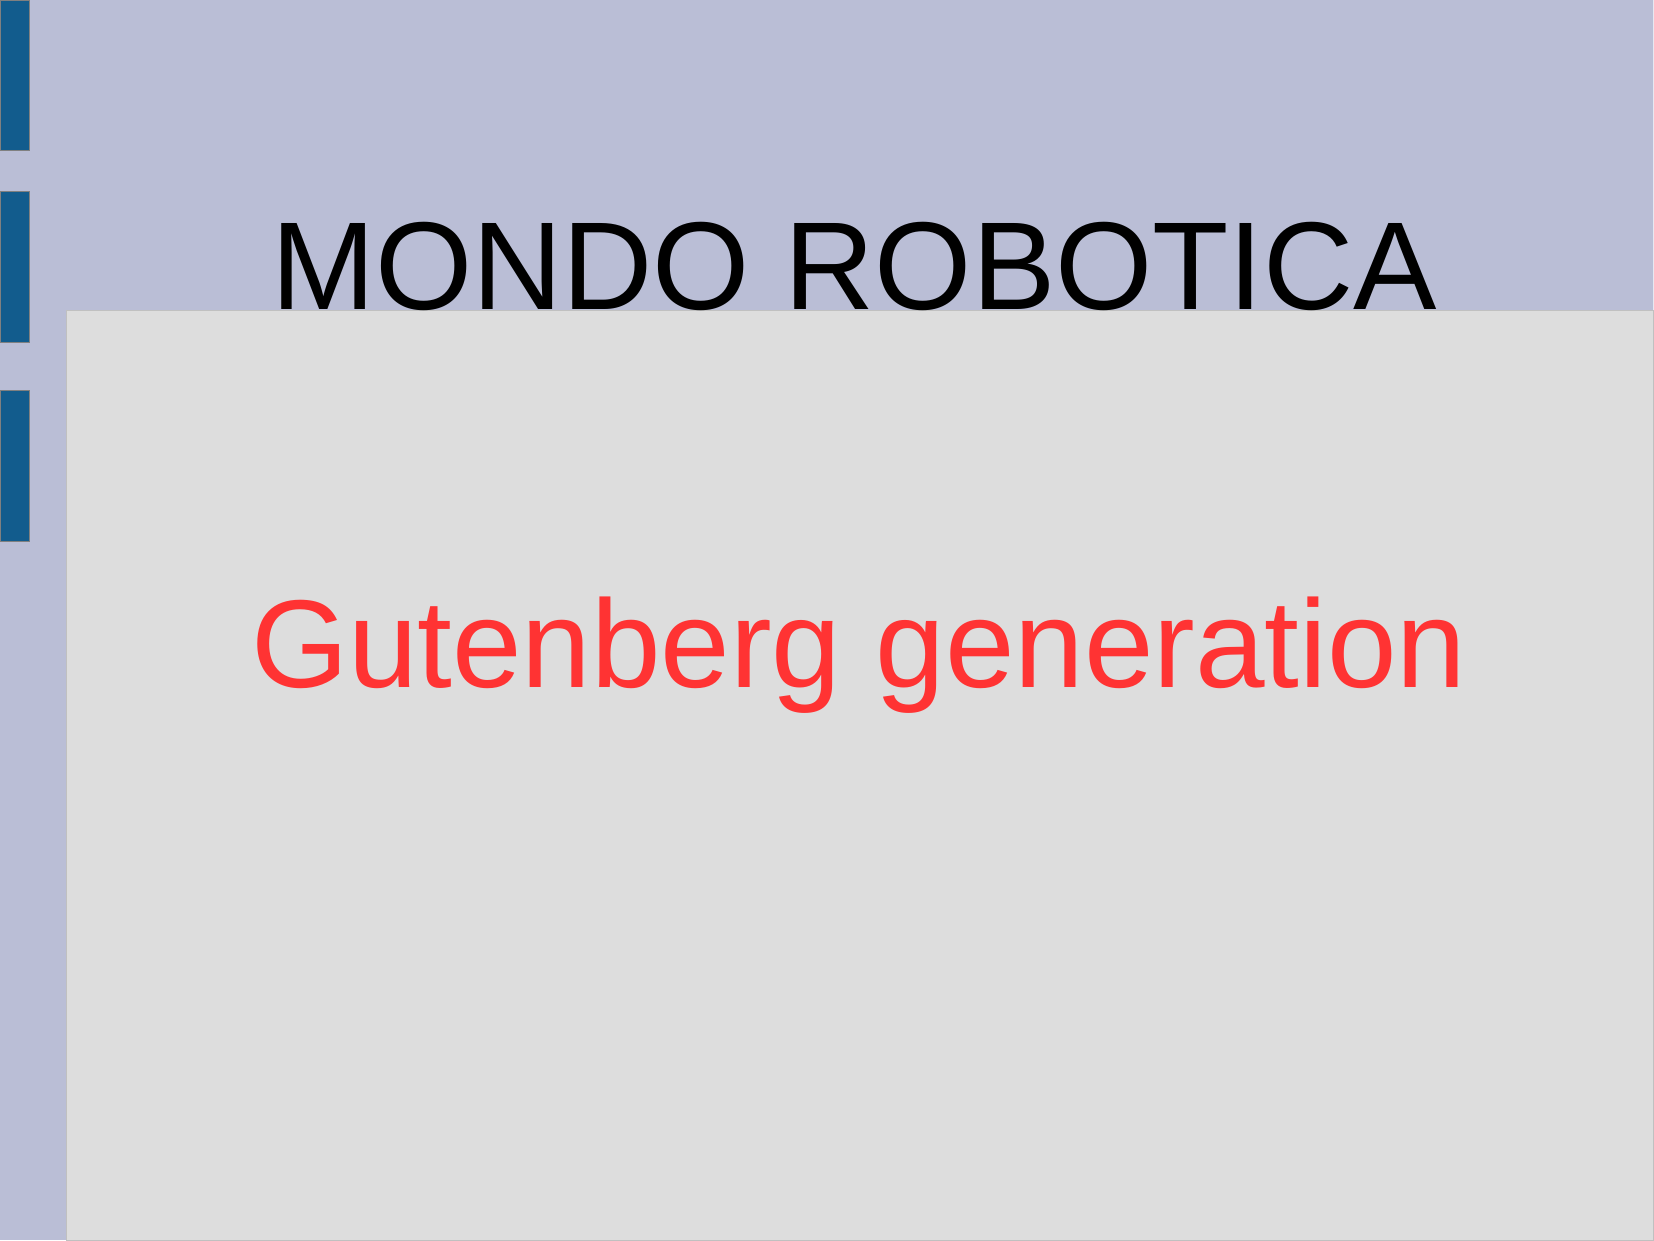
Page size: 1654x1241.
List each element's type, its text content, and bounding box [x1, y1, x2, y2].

text_box MONDO ROBOTICA [256, 188, 1453, 428]
text_box Gutenberg generation [236, 566, 1501, 806]
